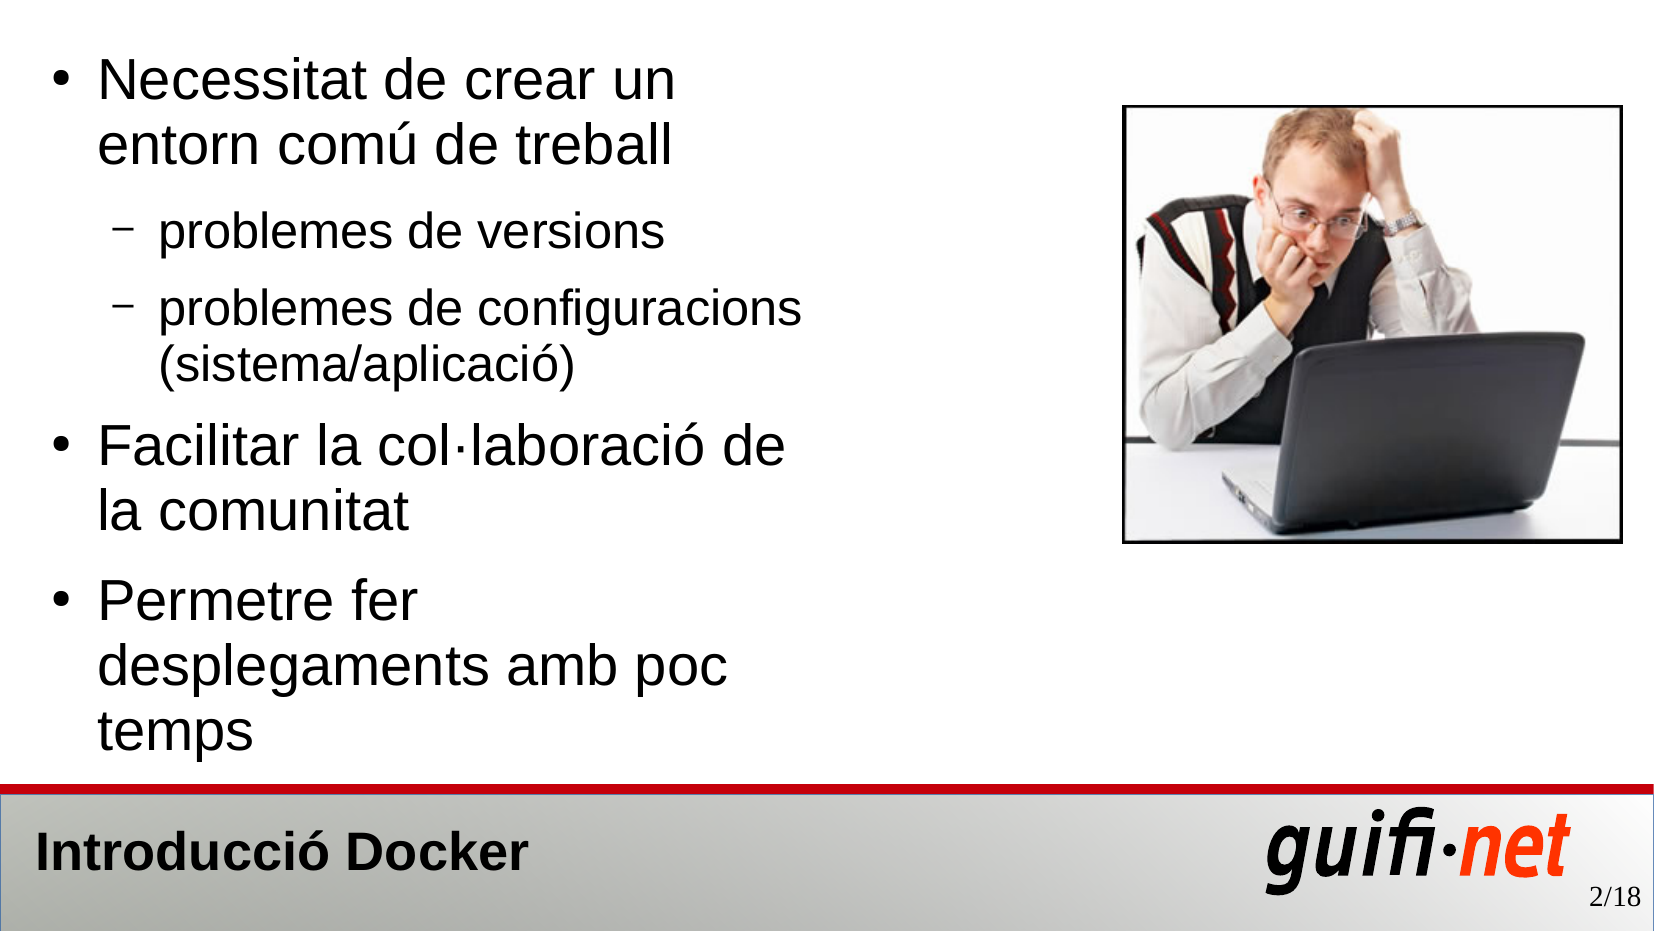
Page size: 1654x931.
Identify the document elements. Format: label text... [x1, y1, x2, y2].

list Necessitat de crear un entorn comú de treball problemes de versions problemes de configuracions (sistema/aplicació) Facilitar la col·laboració de la comunitat Permetre fer desplegaments amb poc temps [35, 47, 827, 768]
title Introducció Docker [35, 804, 1182, 898]
picture [1122, 105, 1623, 544]
